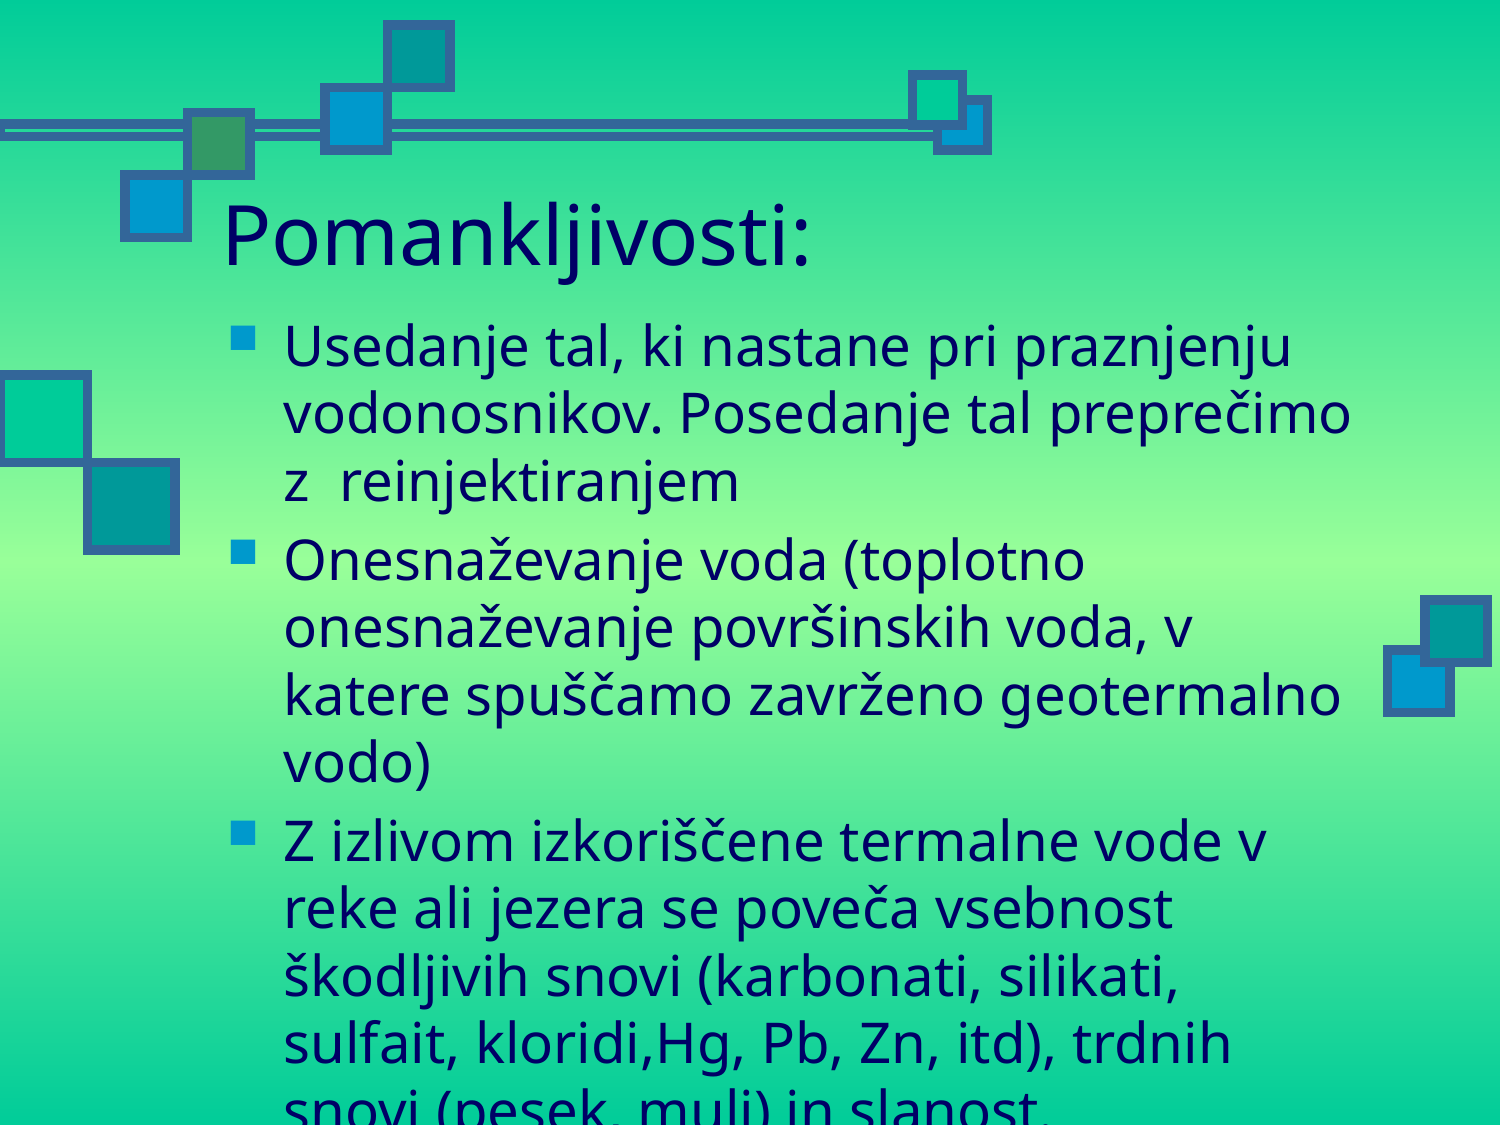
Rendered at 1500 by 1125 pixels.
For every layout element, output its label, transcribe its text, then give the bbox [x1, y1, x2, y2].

title Pomankljivosti: [206, 113, 1369, 352]
list Usedanje tal, ki nastane pri praznjenju vodonosnikov. Posedanje tal preprečimo z reinjektiranjem Onesnaževanje voda (toplotno onesnaževanje površinskih voda, v katere spuščamo zavrženo geotermalno vodo) Z izlivom izkoriščene termalne vode v reke ali jezera se poveča vsebnost škodljivih snovi (karbonati, silikati, sulfait, kloridi,Hg, Pb, Zn, itd), trdnih snovi (pesek, mulj) in slanost. [212, 302, 1375, 1012]
